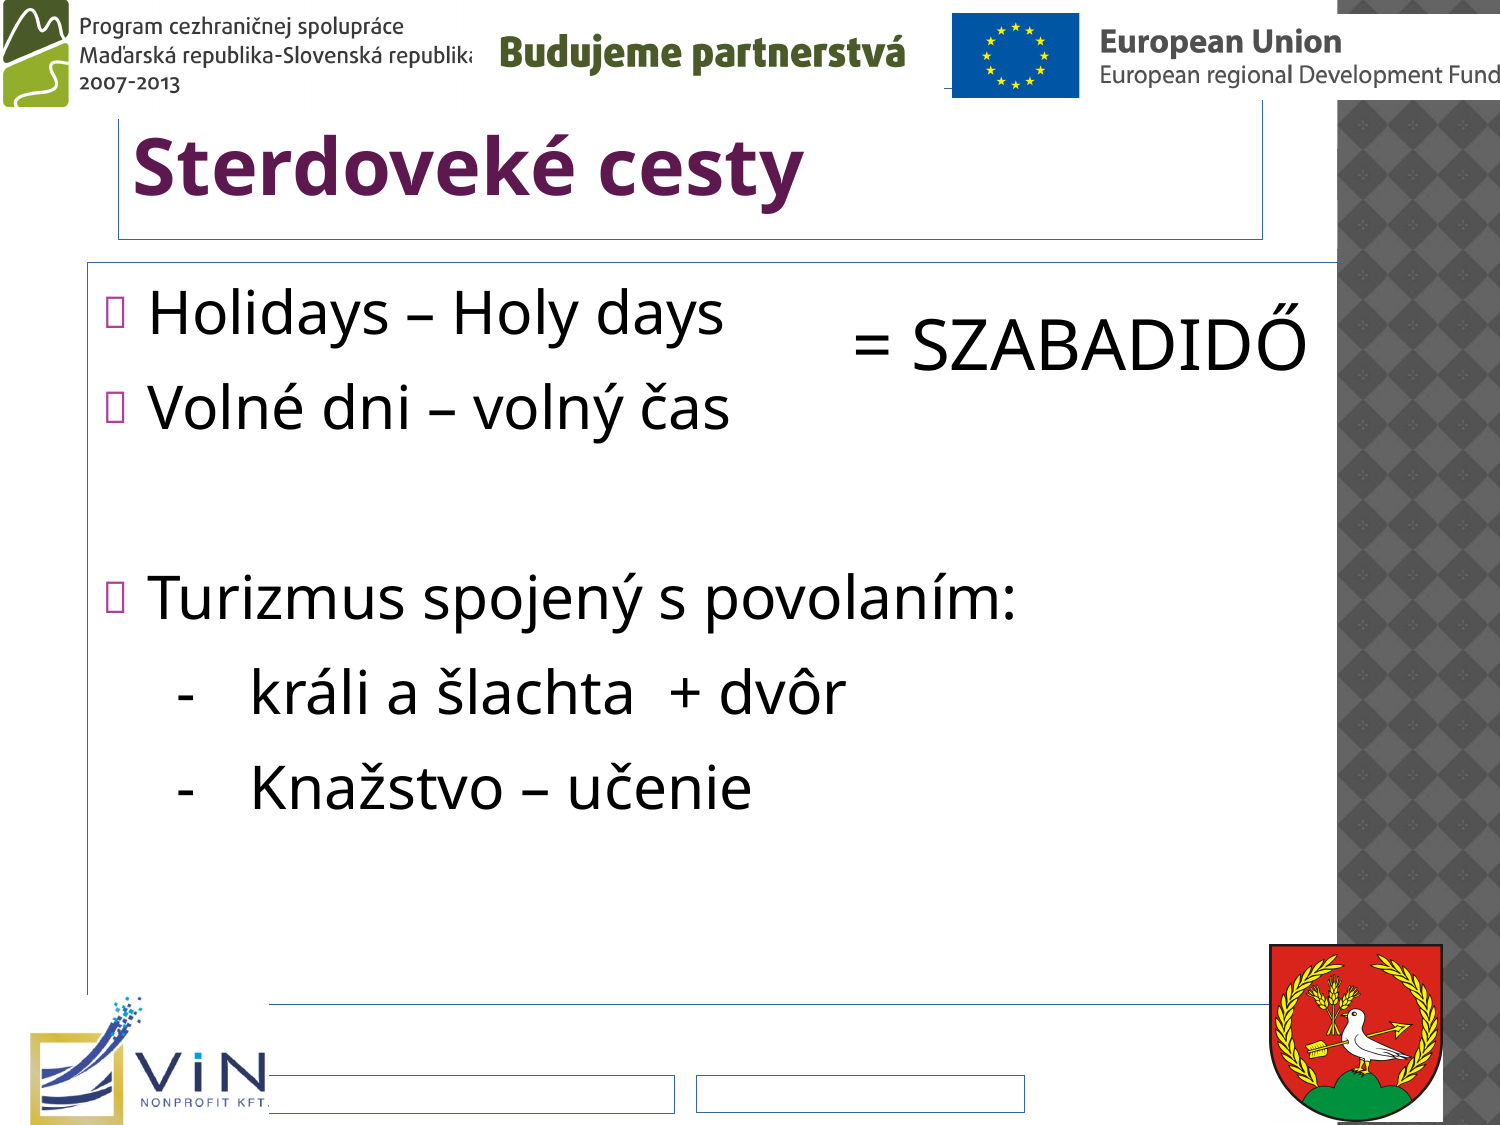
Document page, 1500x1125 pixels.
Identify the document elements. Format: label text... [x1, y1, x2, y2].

text_box = SZABADIDŐ [837, 287, 1338, 388]
picture [7, 995, 269, 1125]
picture [952, 0, 1500, 1125]
picture [0, 0, 944, 119]
title Sterdoveké cesty [118, 88, 1263, 240]
list Holidays – Holy days Volné dni – volný čas Turizmus spojený s povolaním: - králi a šlachta + dvôr - Knažstvo – učenie [87, 262, 1338, 1005]
